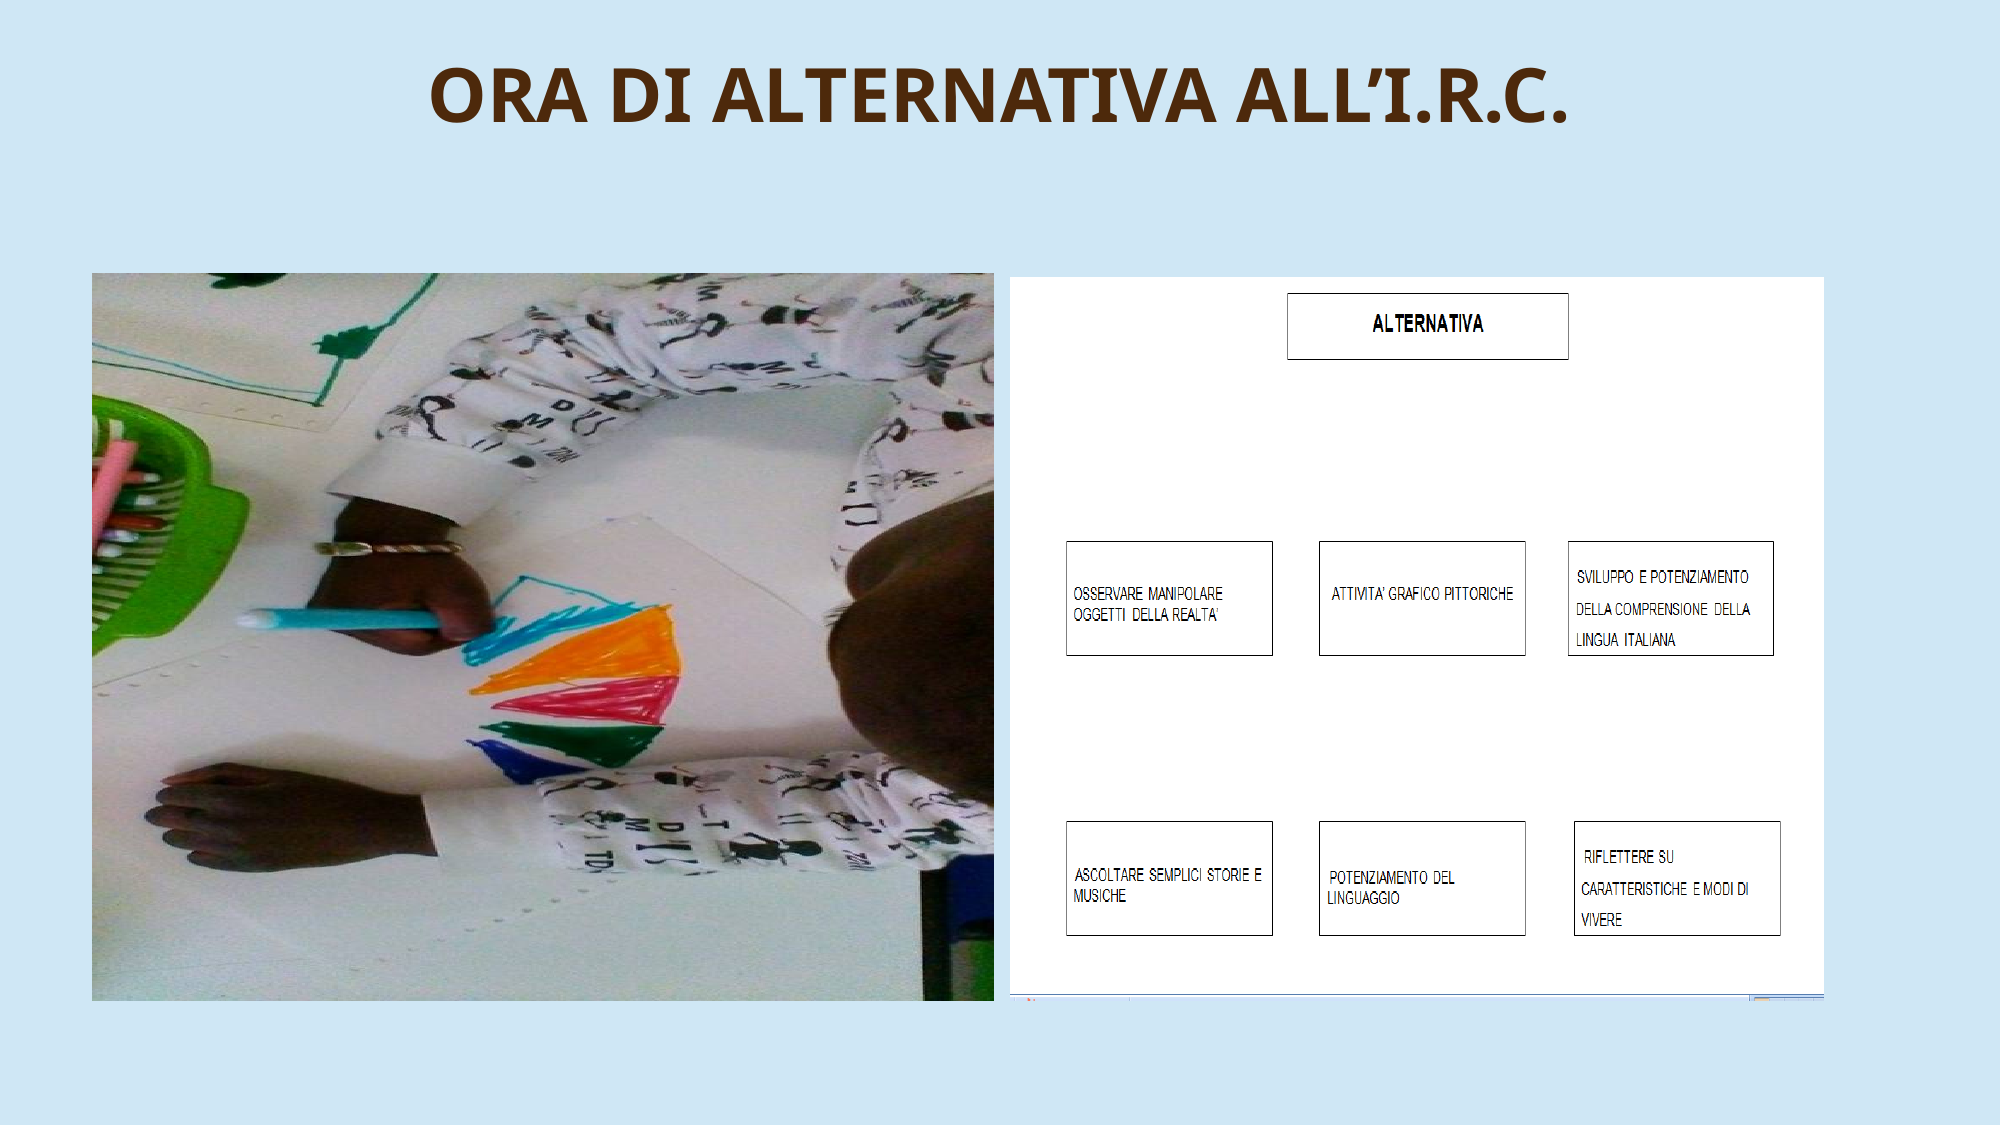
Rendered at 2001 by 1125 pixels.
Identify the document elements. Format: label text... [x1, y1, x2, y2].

title ORA DI ALTERNATIVA ALL’I.R.C. [174, 50, 1825, 250]
picture [1010, 277, 1824, 1001]
picture [92, 273, 994, 1001]
